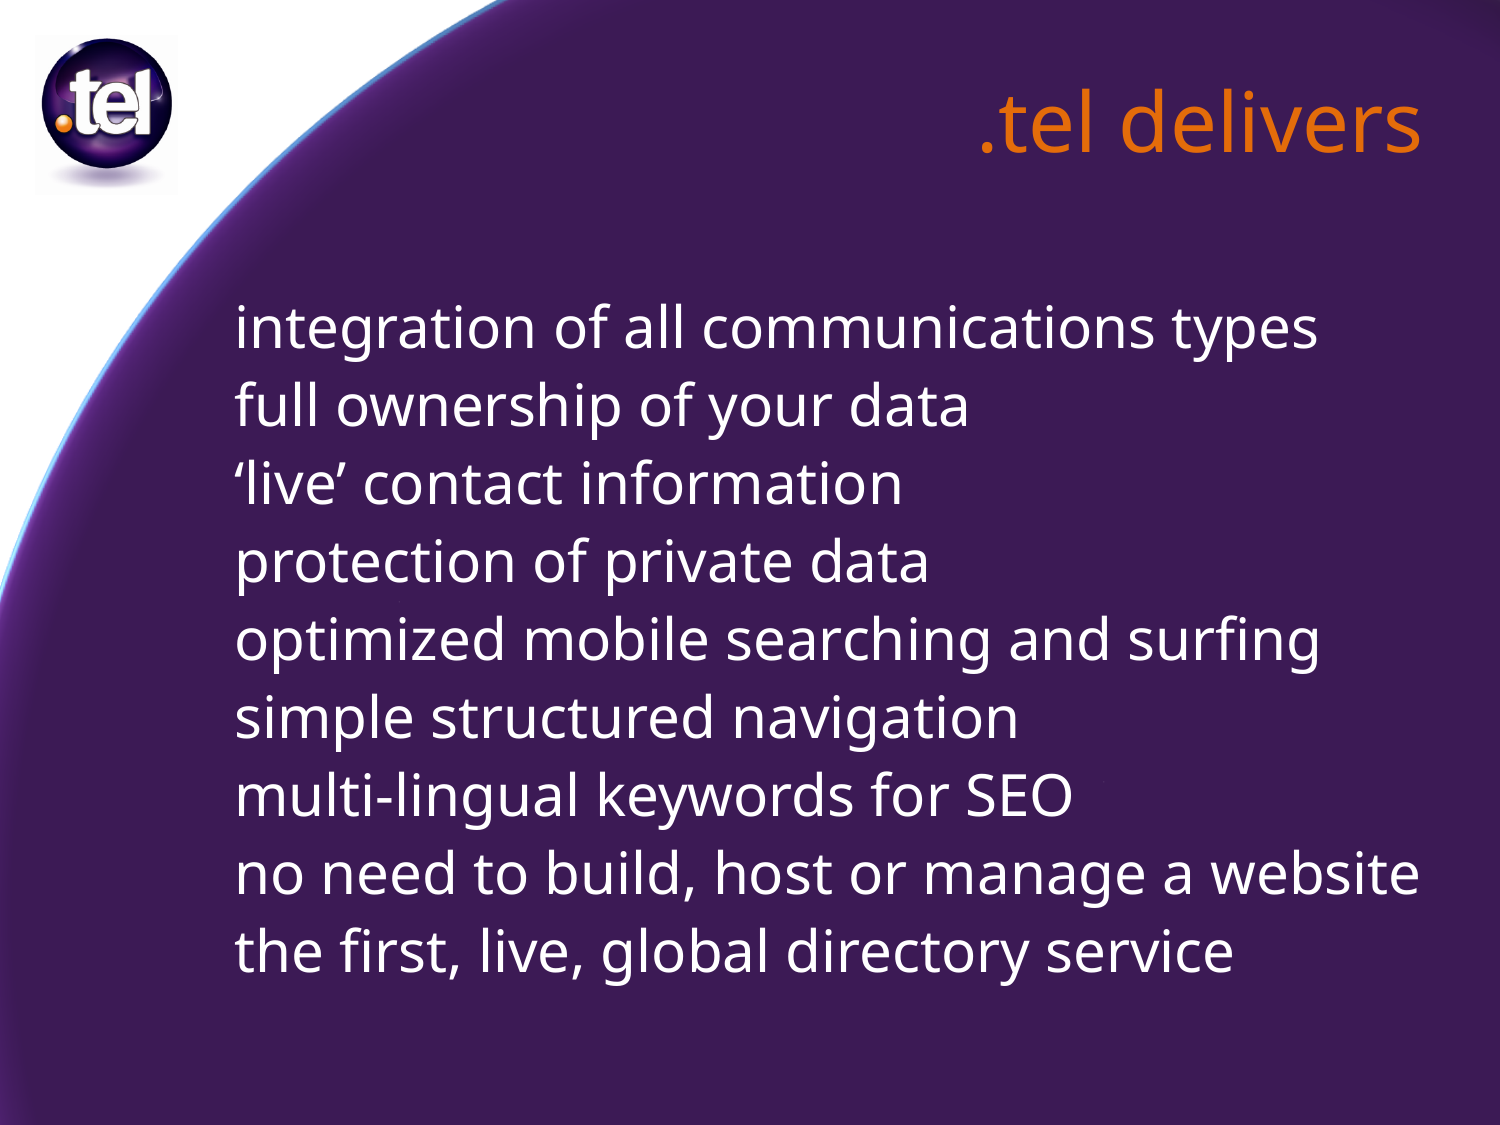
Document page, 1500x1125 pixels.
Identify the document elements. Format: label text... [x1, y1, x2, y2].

title .tel delivers [164, 0, 1440, 242]
picture [0, 0, 1500, 1125]
text_box integration of all communications types full ownership of your data ‘live’ contact information protection of private data optimized mobile searching and surfing simple structured navigation multi-lingual keywords for SEO no need to build, host or manage a website the first, live, global directory service [188, 290, 1500, 982]
